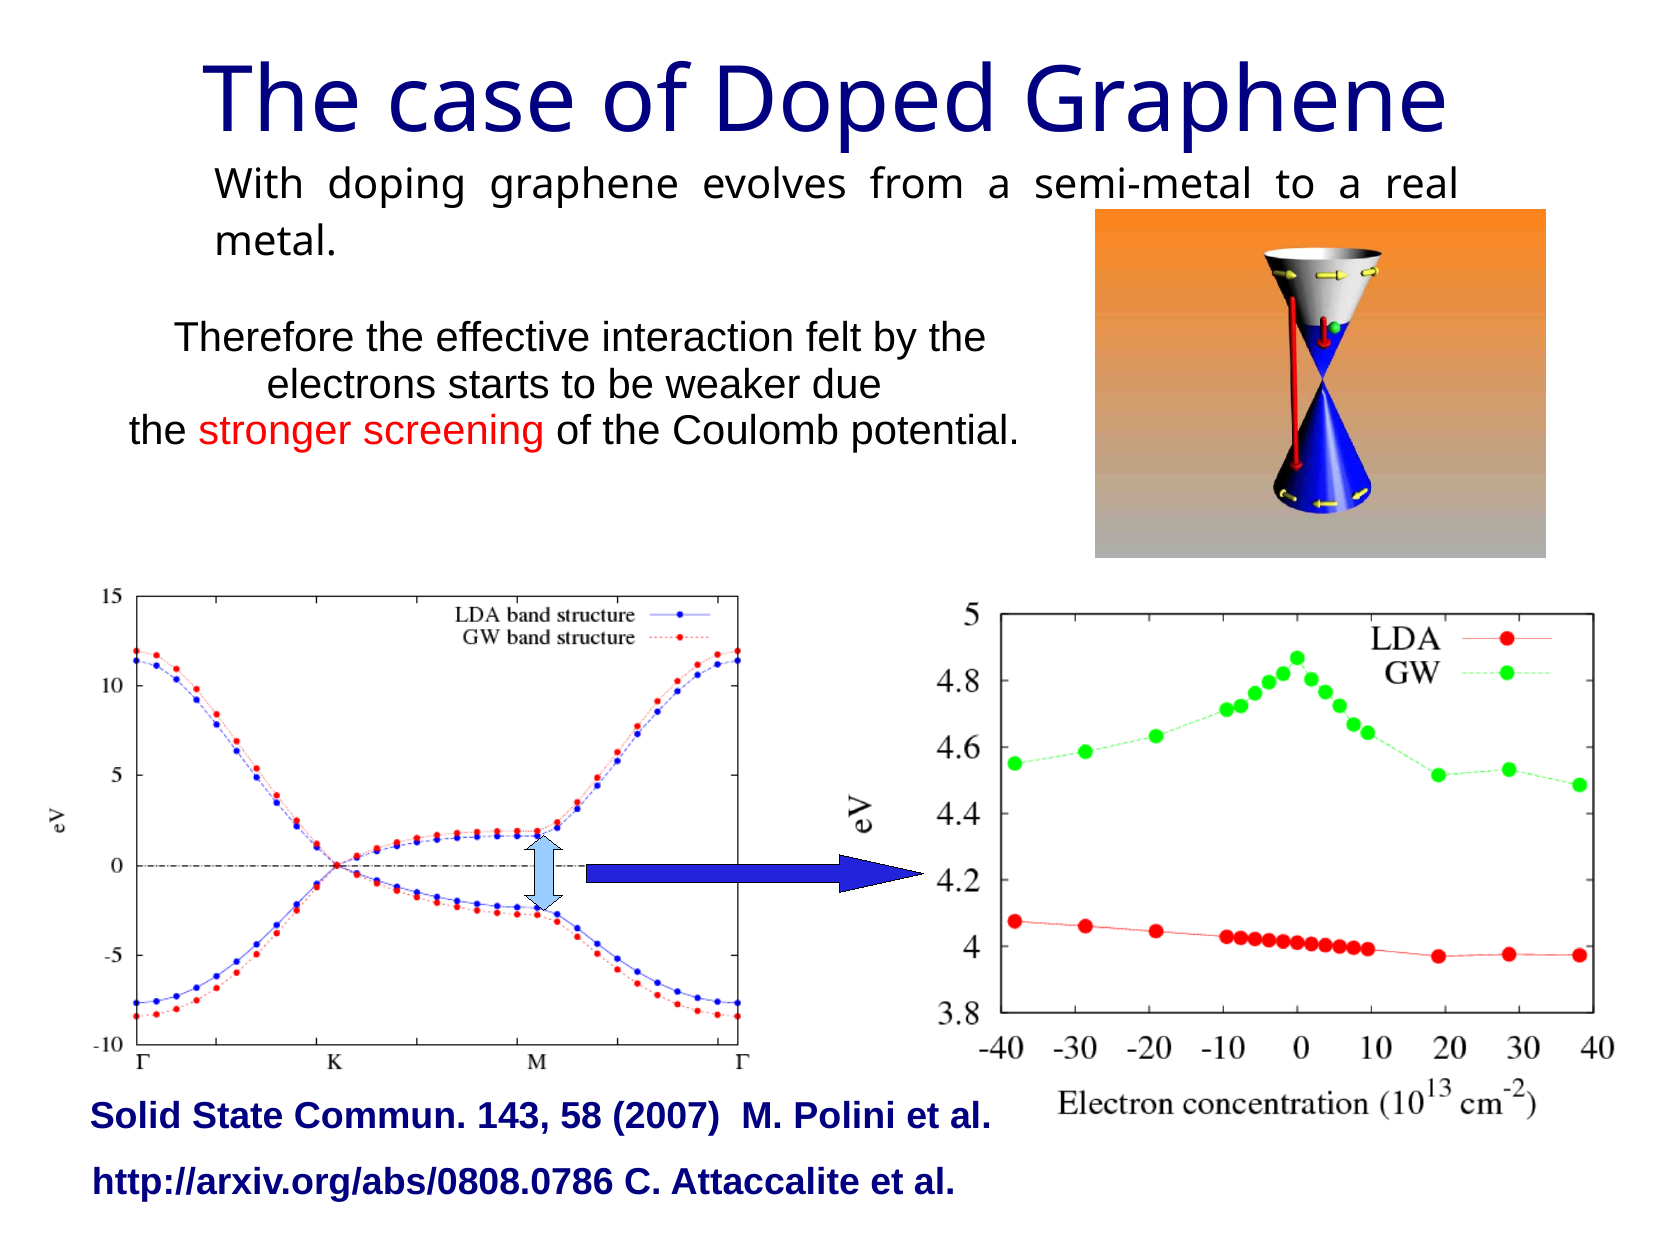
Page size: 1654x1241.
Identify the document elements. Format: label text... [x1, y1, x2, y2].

text_box Therefore the effective interaction felt by the electrons starts to be weaker due the stronger screening of the Coulomb potential. [75, 306, 1086, 462]
title The case of Doped Graphene [82, 0, 1571, 193]
text_box [524, 835, 563, 911]
picture [825, 572, 1651, 1151]
text_box http://arxiv.org/abs/0808.0786 C. Attaccalite et al. [77, 1153, 970, 1211]
picture [21, 566, 772, 1094]
text_box Solid State Commun. 143, 58 (2007) M. Polini et al. [75, 1087, 1008, 1145]
picture [1095, 209, 1546, 558]
text_box [586, 854, 924, 893]
text_box With doping graphene evolves from a semi-metal to a real metal. [199, 145, 1475, 212]
